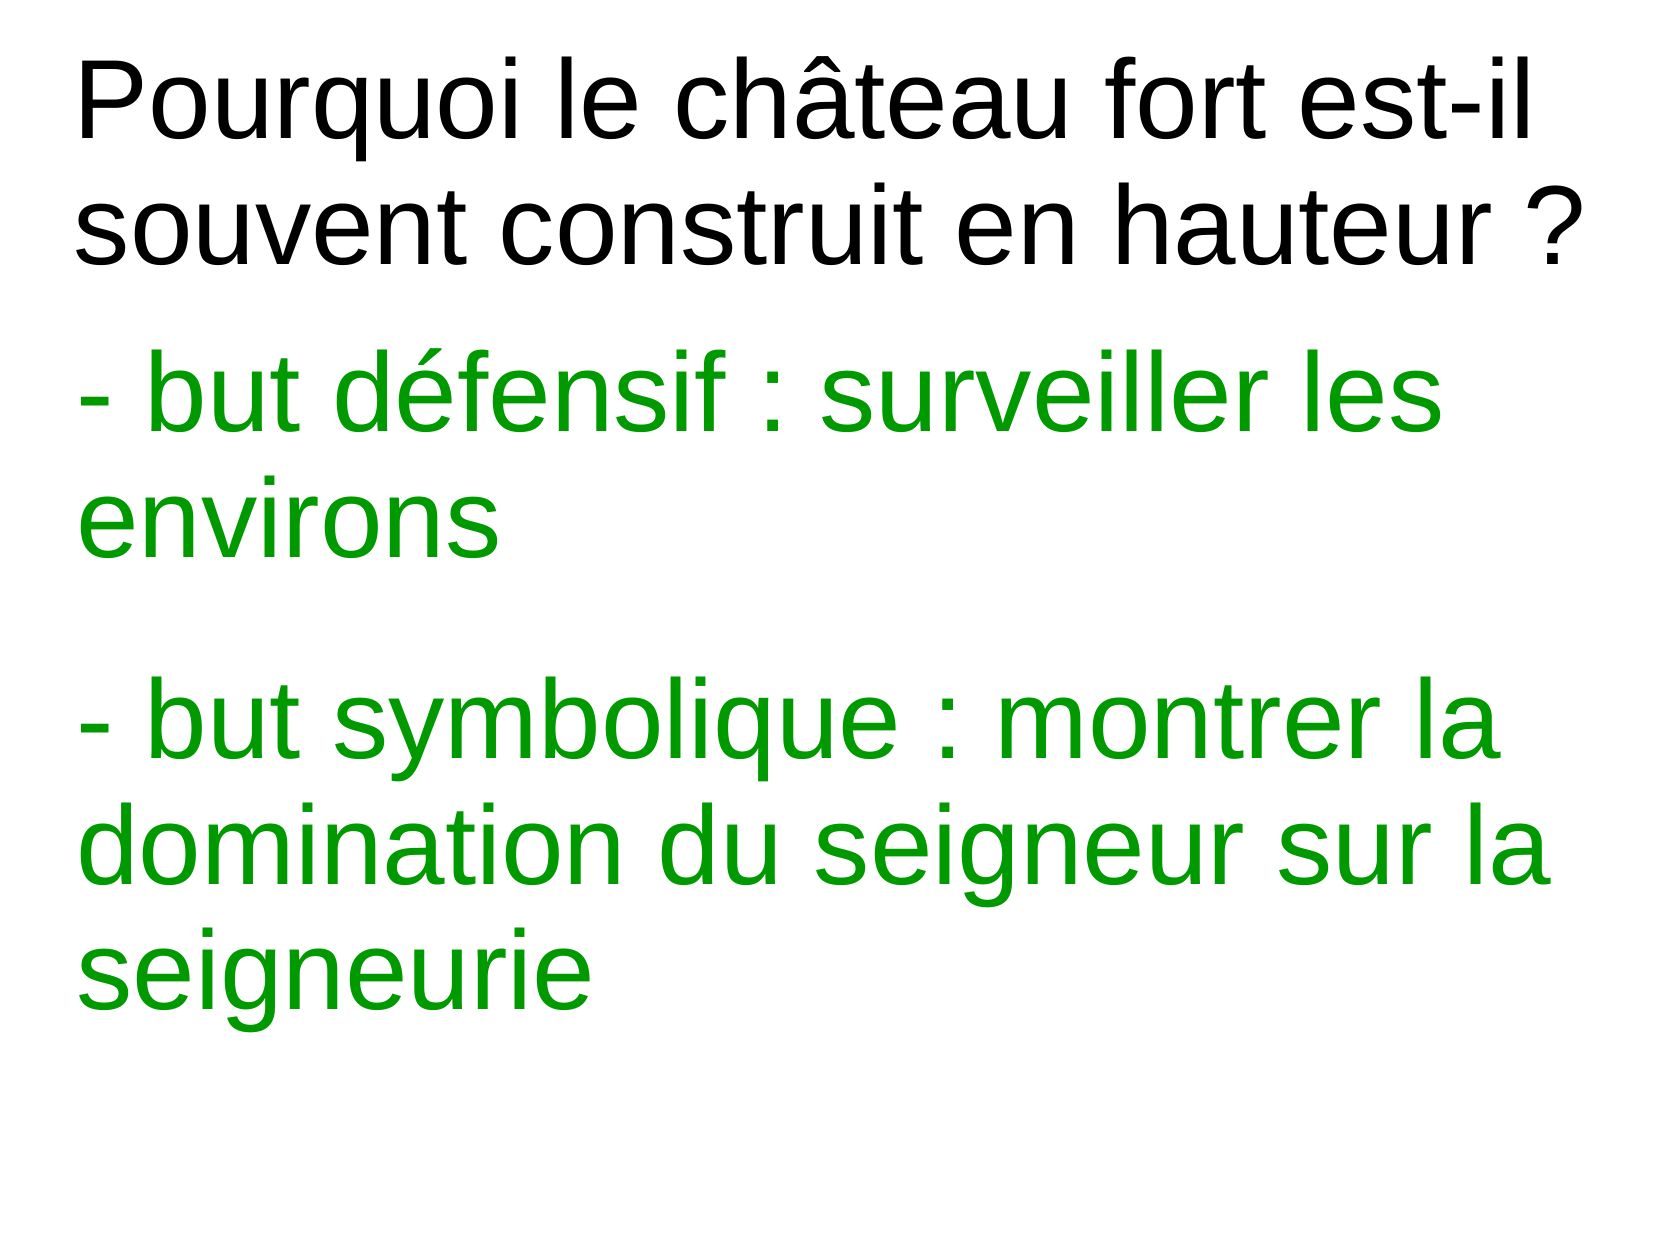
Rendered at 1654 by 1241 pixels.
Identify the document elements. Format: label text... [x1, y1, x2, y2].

text_box - but défensif : surveiller les environs [61, 322, 1595, 589]
text_box Pourquoi le château fort est-il souvent construit en hauteur ? [59, 29, 1625, 296]
text_box - but symbolique : montrer la domination du seigneur sur la seigneurie [61, 649, 1595, 1041]
